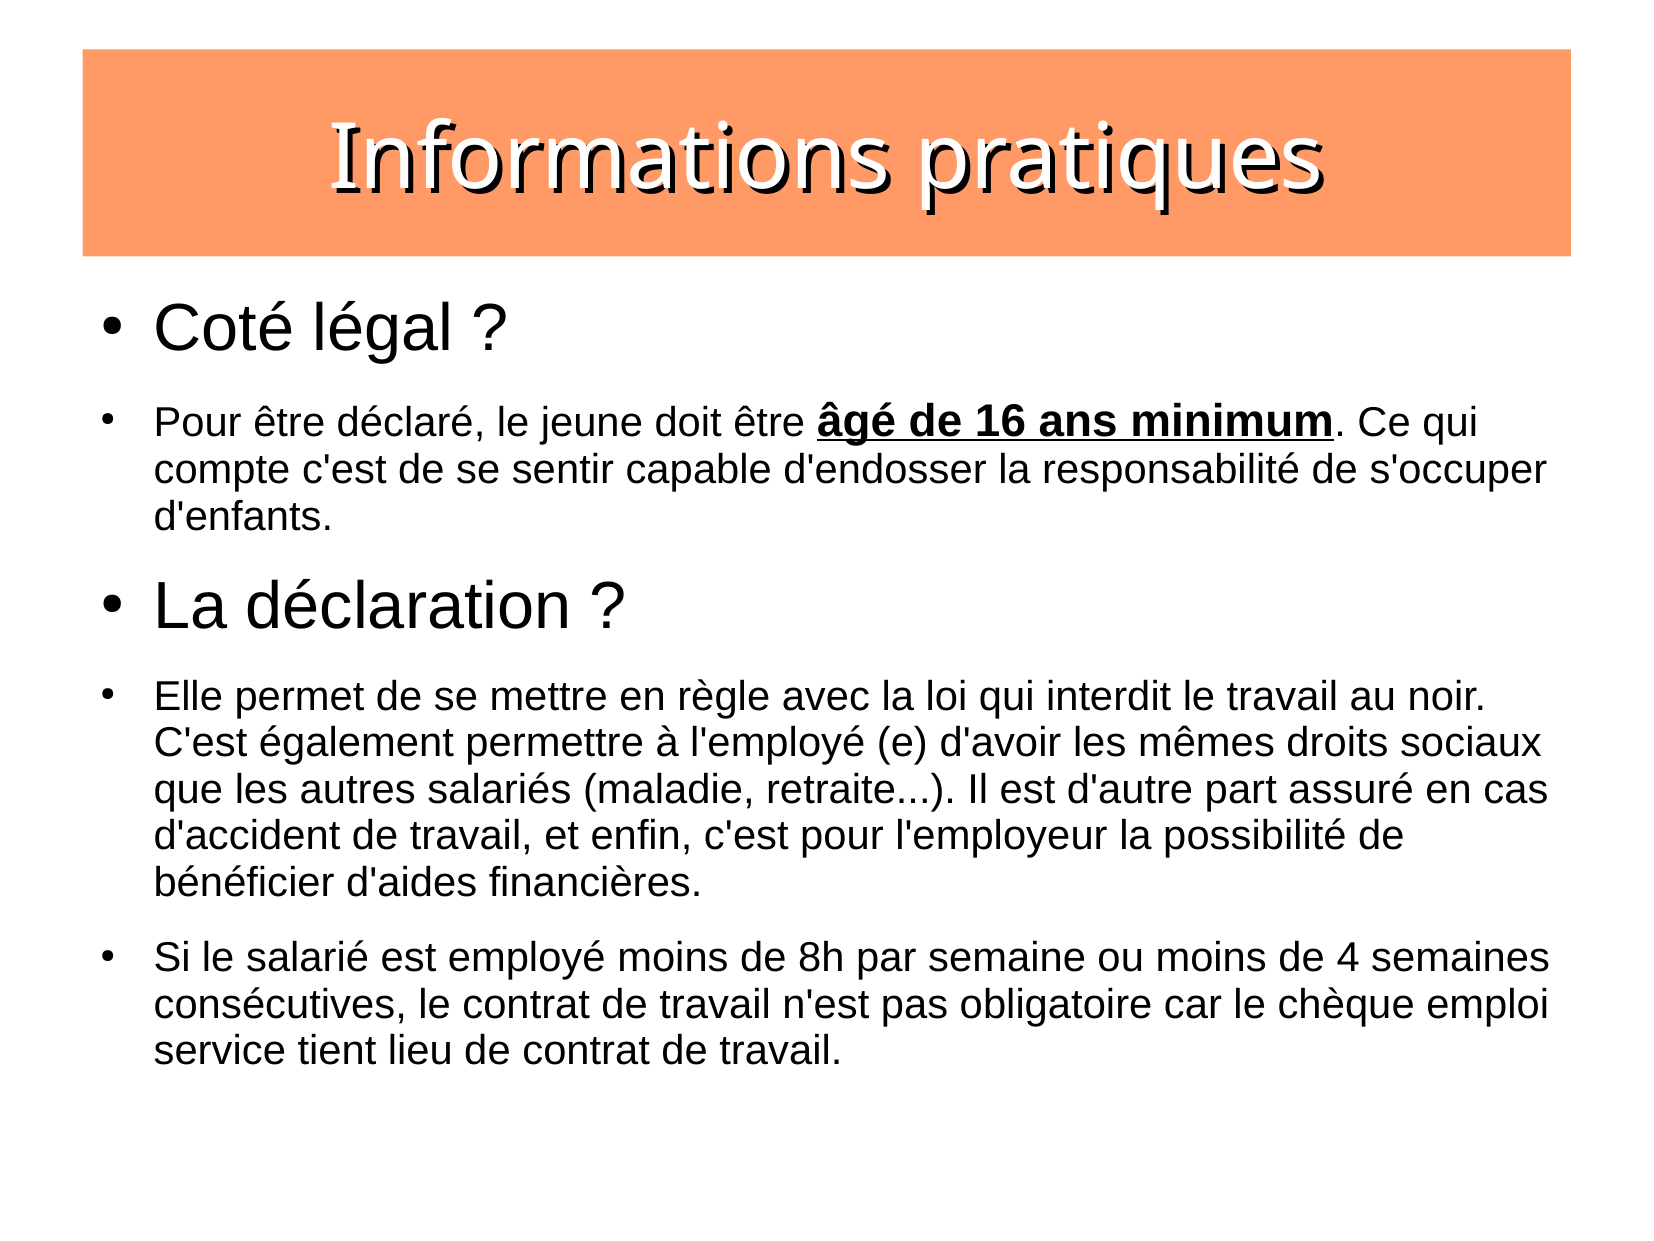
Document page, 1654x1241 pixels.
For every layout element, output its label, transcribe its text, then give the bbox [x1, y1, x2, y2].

list Coté légal ? Pour être déclaré, le jeune doit être âgé de 16 ans minimum. Ce qui compte c'est de se sentir capable d'endosser la responsabilité de s'occuper d'enfants. La déclaration ? Elle permet de se mettre en règle avec la loi qui interdit le travail au noir. C'est également permettre à l'employé (e) d'avoir les mêmes droits sociaux que les autres salariés (maladie, retraite...). Il est d'autre part assuré en cas d'accident de travail, et enfin, c'est pour l'employeur la possibilité de bénéficier d'aides financières. Si le salarié est employé moins de 8h par semaine ou moins de 4 semaines consécutives, le contrat de travail n'est pas obligatoire car le chèque emploi service tient lieu de contrat de travail. [82, 290, 1565, 1154]
title Informations pratiques [82, 49, 1571, 257]
